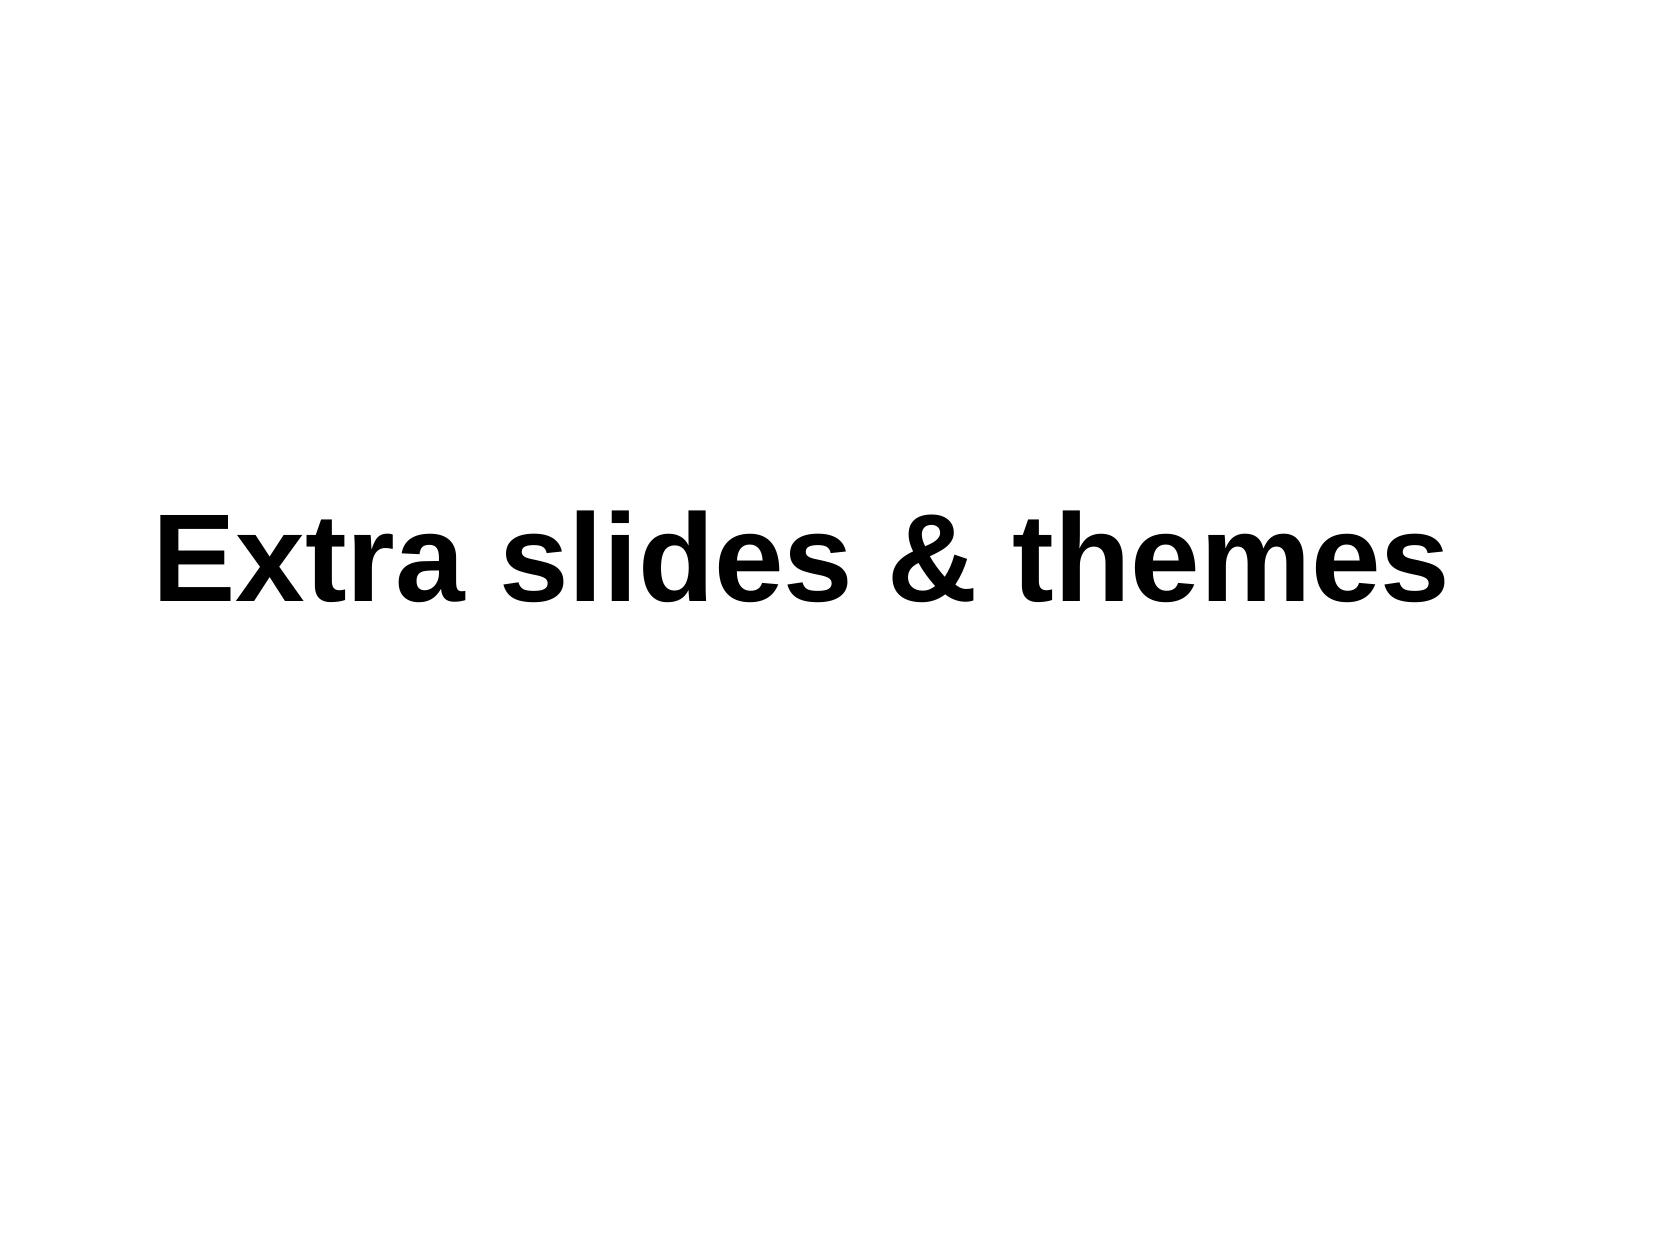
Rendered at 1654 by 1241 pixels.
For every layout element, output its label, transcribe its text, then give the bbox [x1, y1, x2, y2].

title Extra slides & themes [70, 348, 1559, 768]
